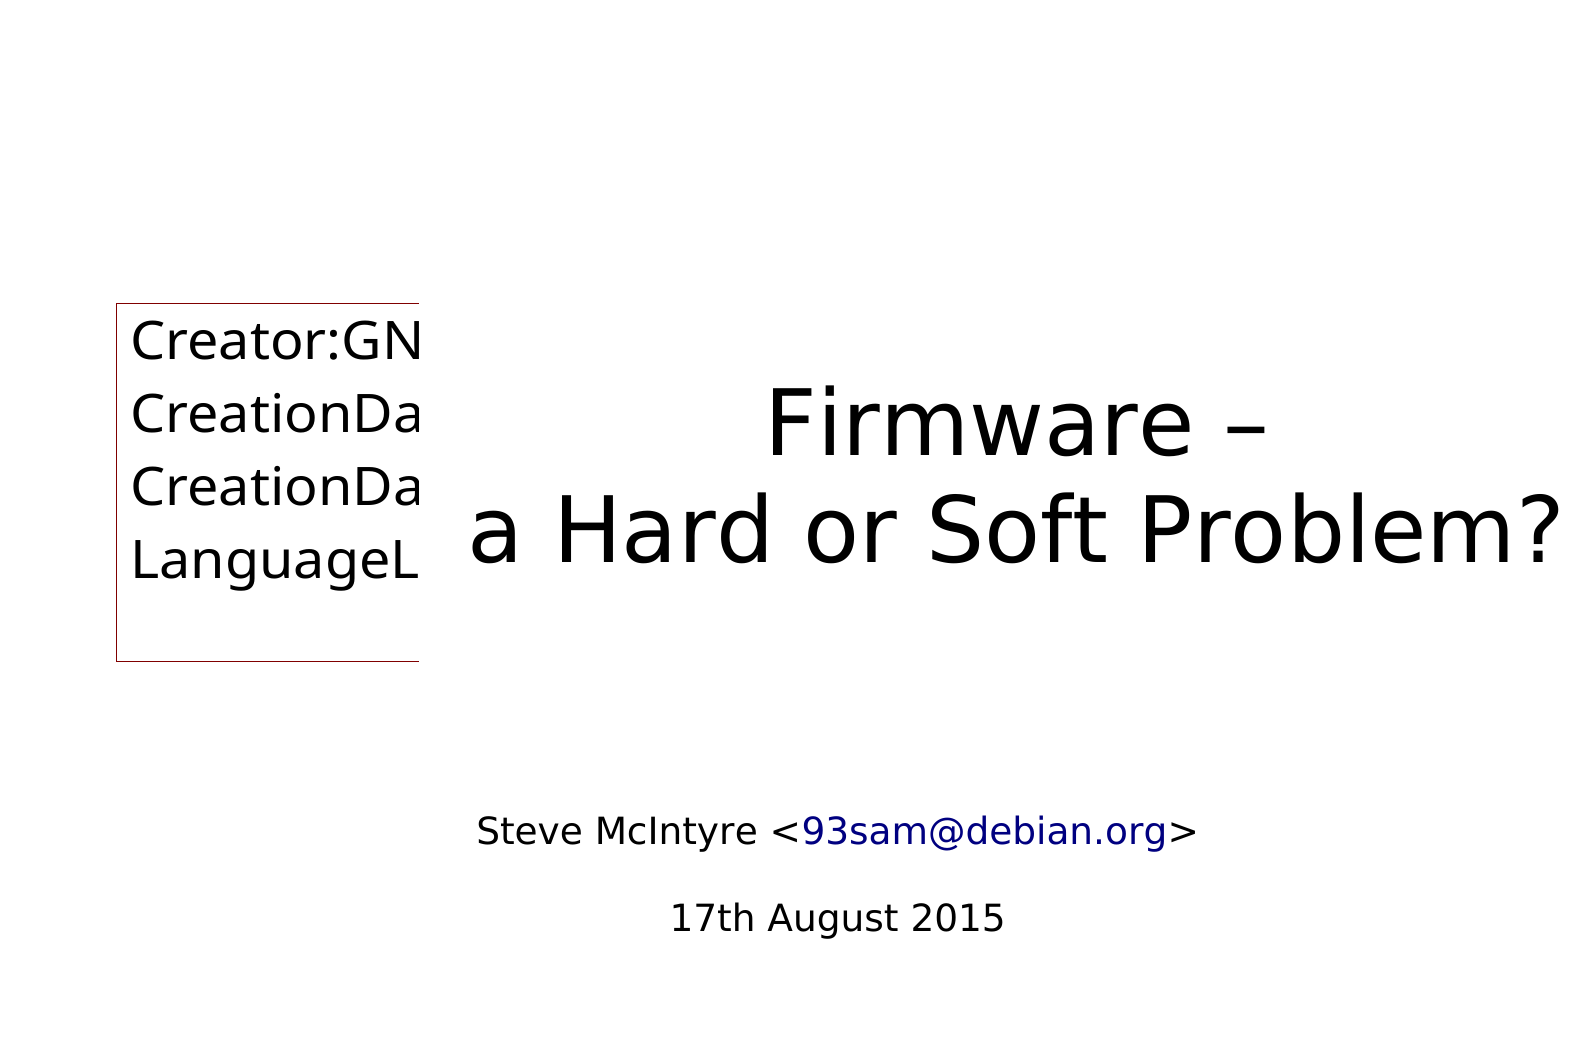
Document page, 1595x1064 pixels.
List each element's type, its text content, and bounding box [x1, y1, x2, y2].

title Firmware – a Hard or Soft Problem? [419, 316, 1595, 638]
subtitle Steve McIntyre <93sam@debian.org> 17th August 2015 [102, 624, 1538, 1064]
picture [112, 300, 419, 662]
